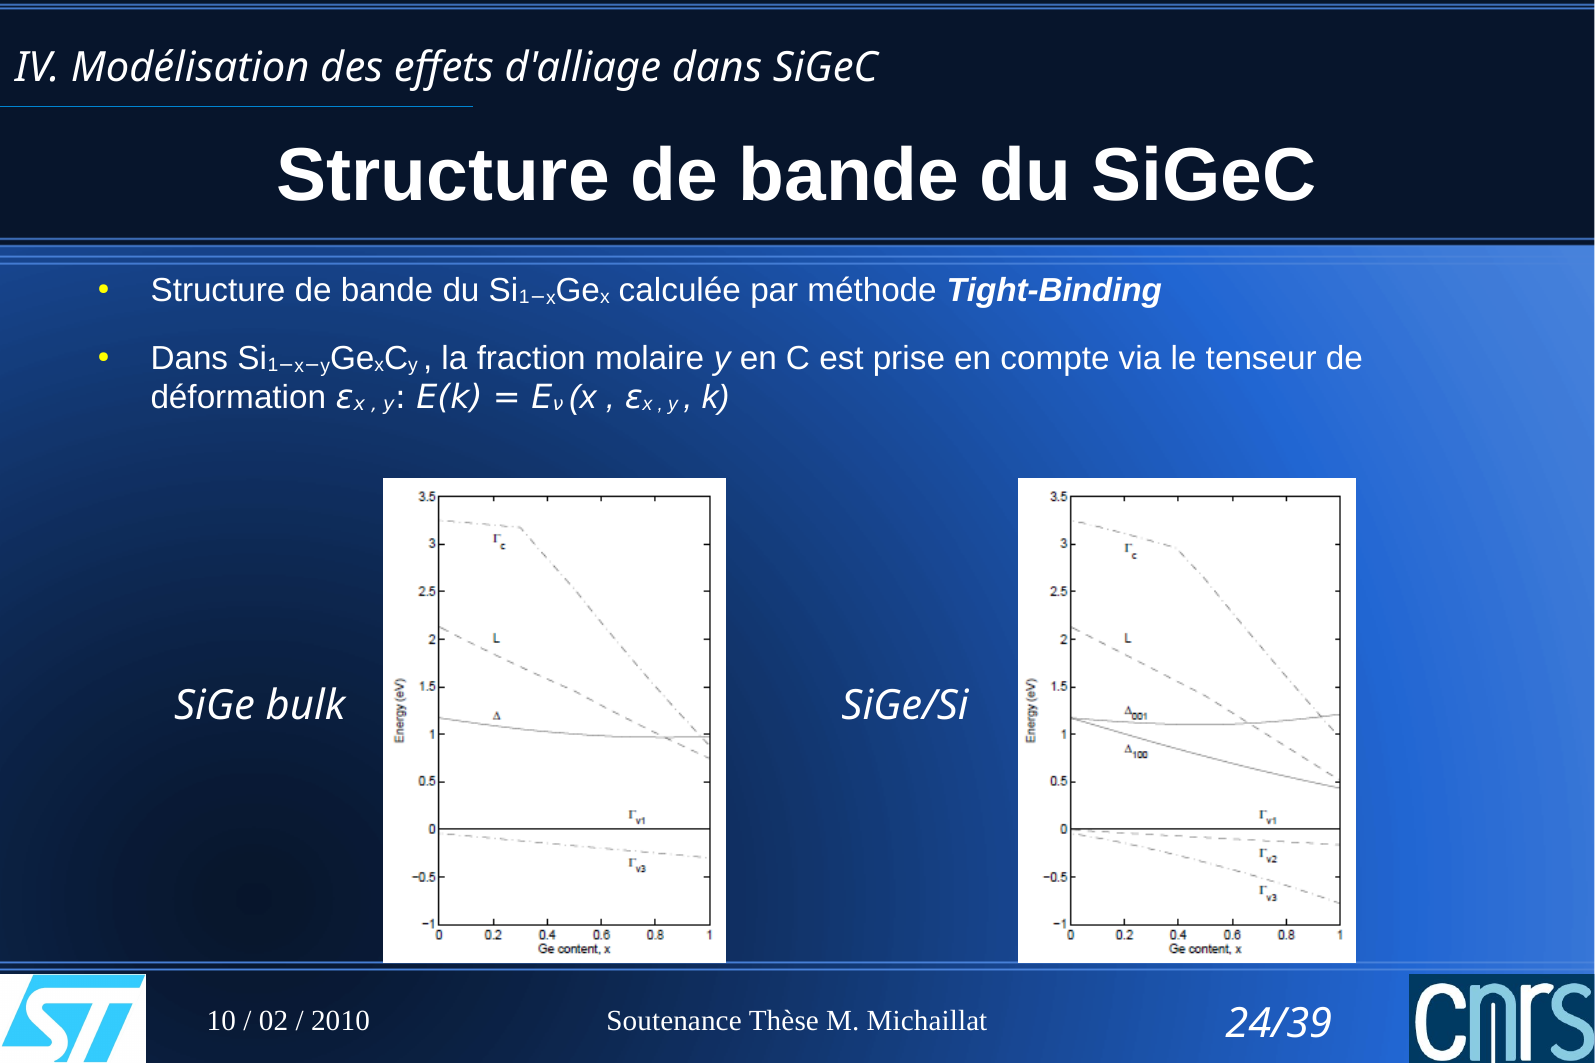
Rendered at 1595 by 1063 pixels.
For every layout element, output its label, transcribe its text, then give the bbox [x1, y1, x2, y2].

text_box IV. Modélisation des effets d'alliage dans SiGeC [0, 29, 1182, 100]
picture [0, 0, 1595, 1063]
text_box SiGe bulk [159, 667, 380, 738]
list Structure de bande du Si1−xGex calculée par méthode Tight-Binding Dans Si1−x−yGexCy , la fraction molaire y en C est prise en compte via le tenseur de déformation εx , y: E(k) = Eν (x , εx , y , k) [79, 270, 1515, 973]
title Structure de bande du SiGeC [79, 115, 1515, 234]
text_box SiGe/Si [826, 667, 1017, 738]
